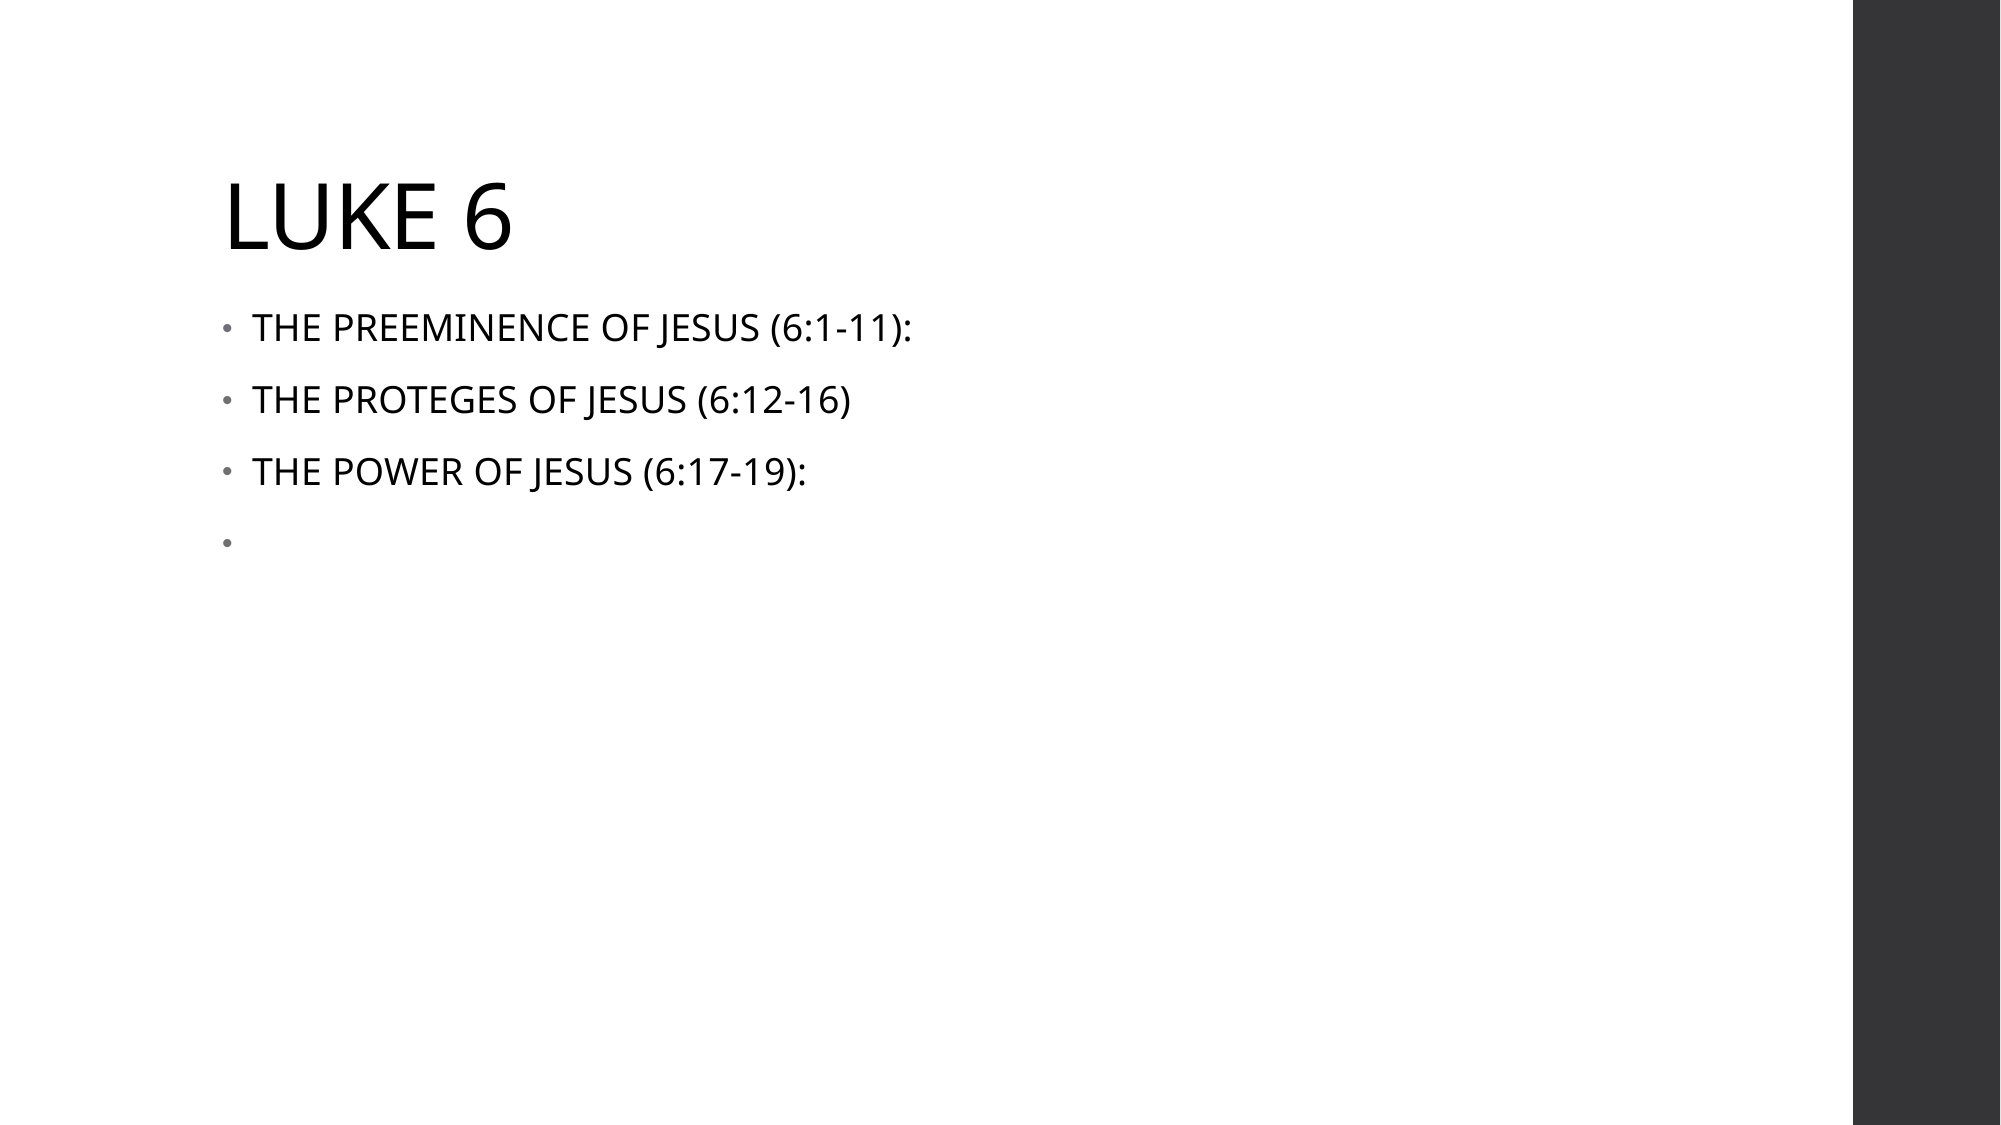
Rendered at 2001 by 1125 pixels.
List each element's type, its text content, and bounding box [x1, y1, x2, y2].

list THE PREEMINENCE OF JESUS (6:1-11): THE PROTEGES OF JESUS (6:12-16) THE POWER OF JESUS (6:17-19): [206, 299, 1617, 1014]
title LUKE 6 [206, 60, 1797, 278]
